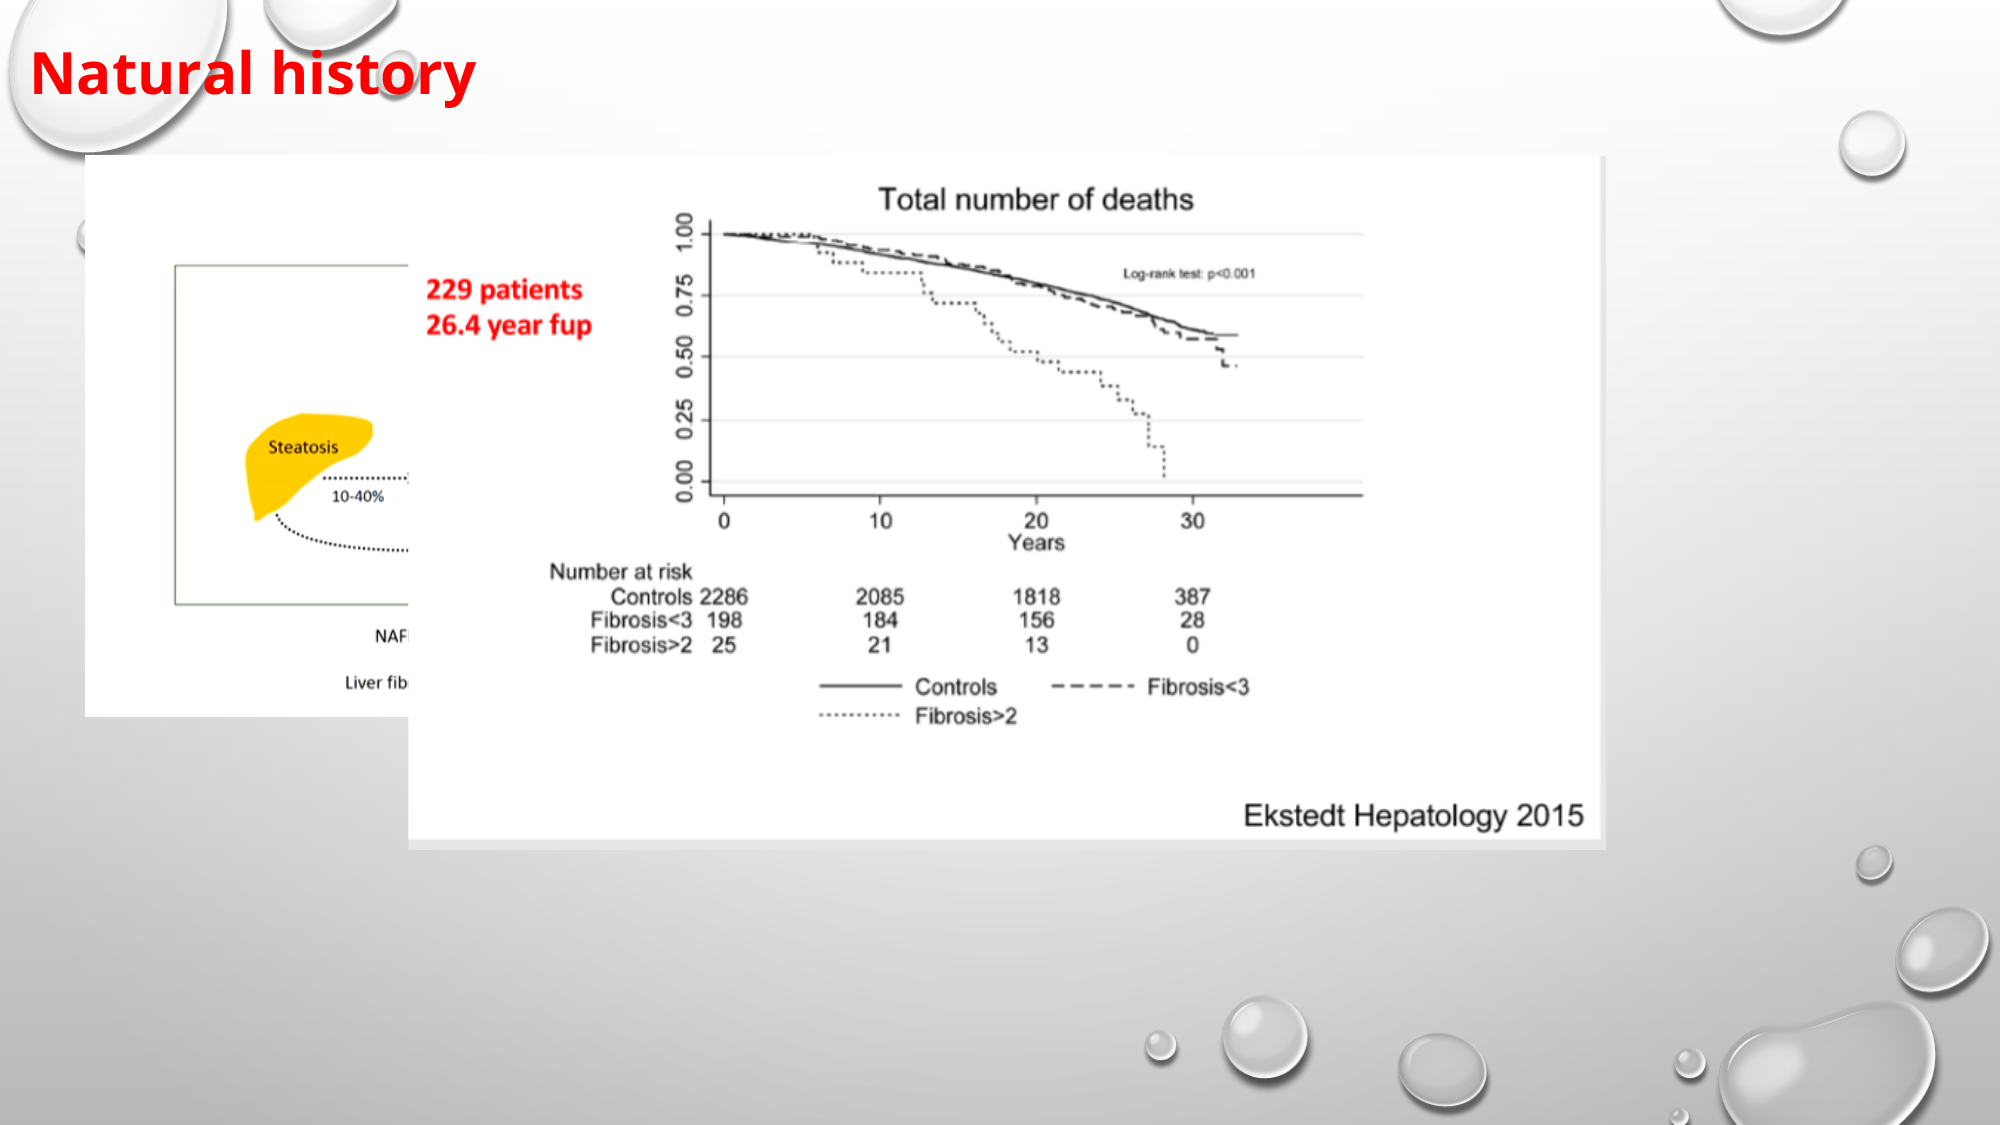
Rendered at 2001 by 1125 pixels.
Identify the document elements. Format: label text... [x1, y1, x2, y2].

text_box Natural history [15, 28, 491, 114]
picture [85, 155, 1607, 850]
